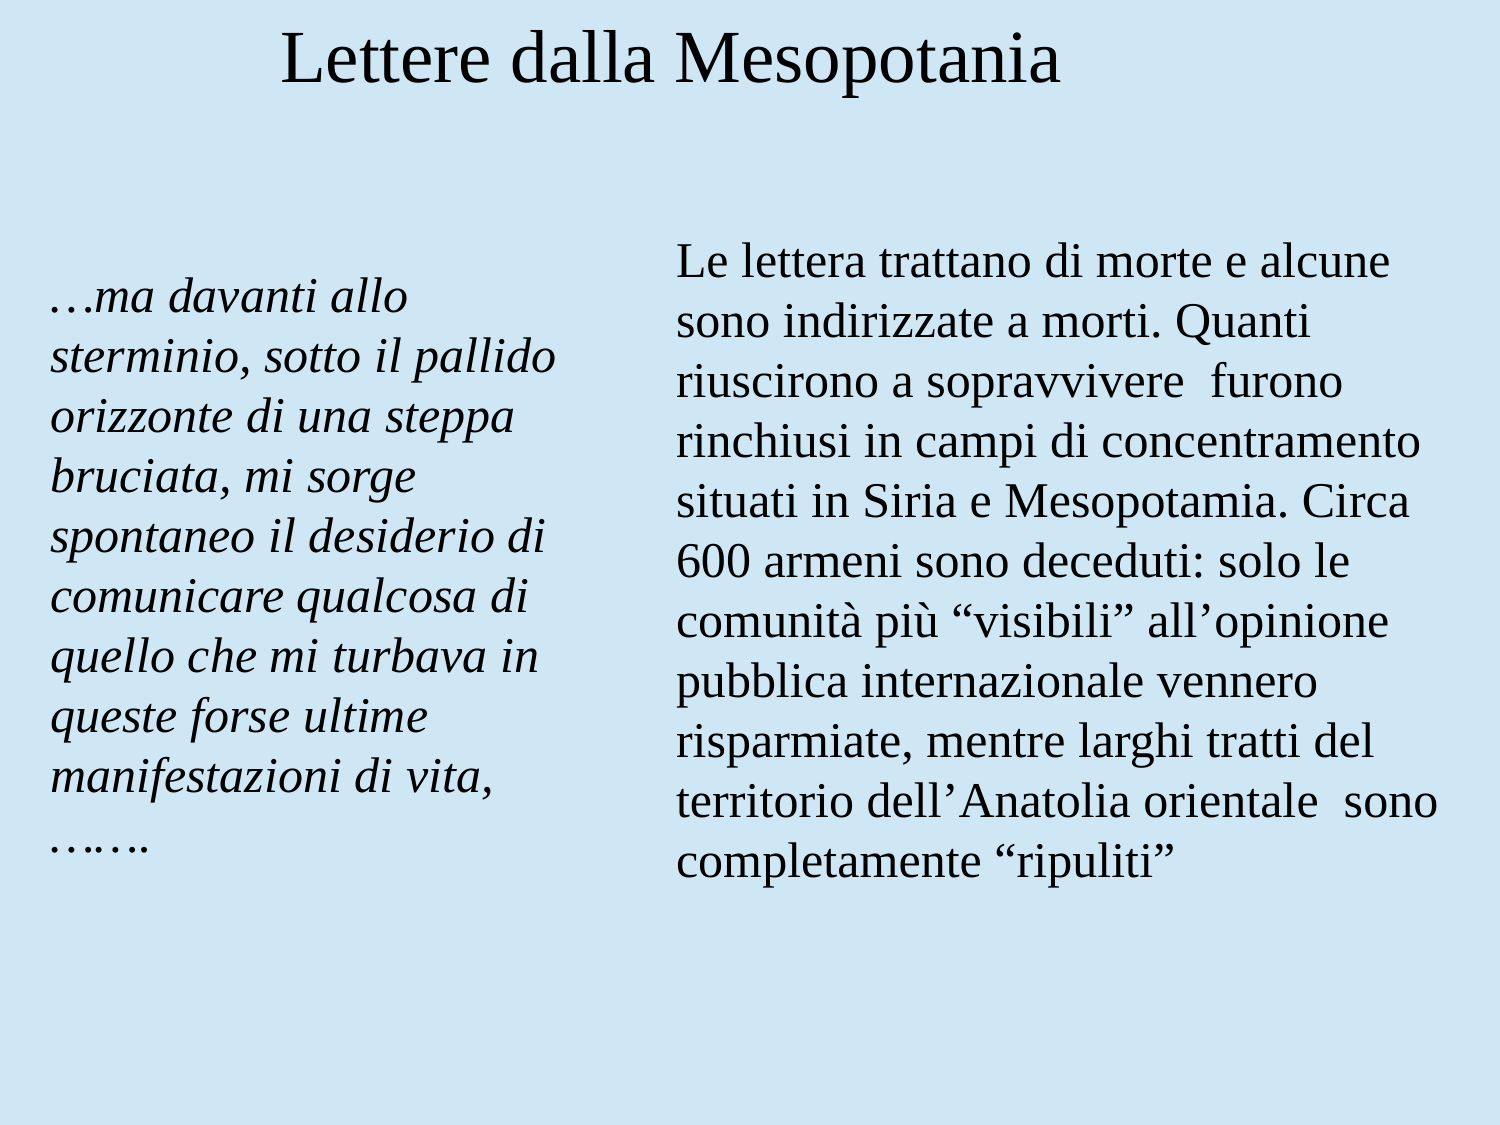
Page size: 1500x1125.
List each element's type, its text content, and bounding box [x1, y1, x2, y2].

text_box Le lettera trattano di morte e alcune sono indirizzate a morti. Quanti riuscirono a sopravvivere furono rinchiusi in campi di concentramento situati in Siria e Mesopotamia. Circa 600 armeni sono deceduti: solo le comunità più “visibili” all’opinione pubblica internazionale vennero risparmiate, mentre larghi tratti del territorio dell’Anatolia orientale sono completamente “ripuliti” [661, 219, 1500, 940]
text_box Lettere dalla Mesopotania [265, 0, 1258, 105]
text_box …ma davanti allo sterminio, sotto il pallido orizzonte di una steppa bruciata, mi sorge spontaneo il desiderio di comunicare qualcosa di quello che mi turbava in queste forse ultime manifestazioni di vita,……. [35, 255, 597, 871]
